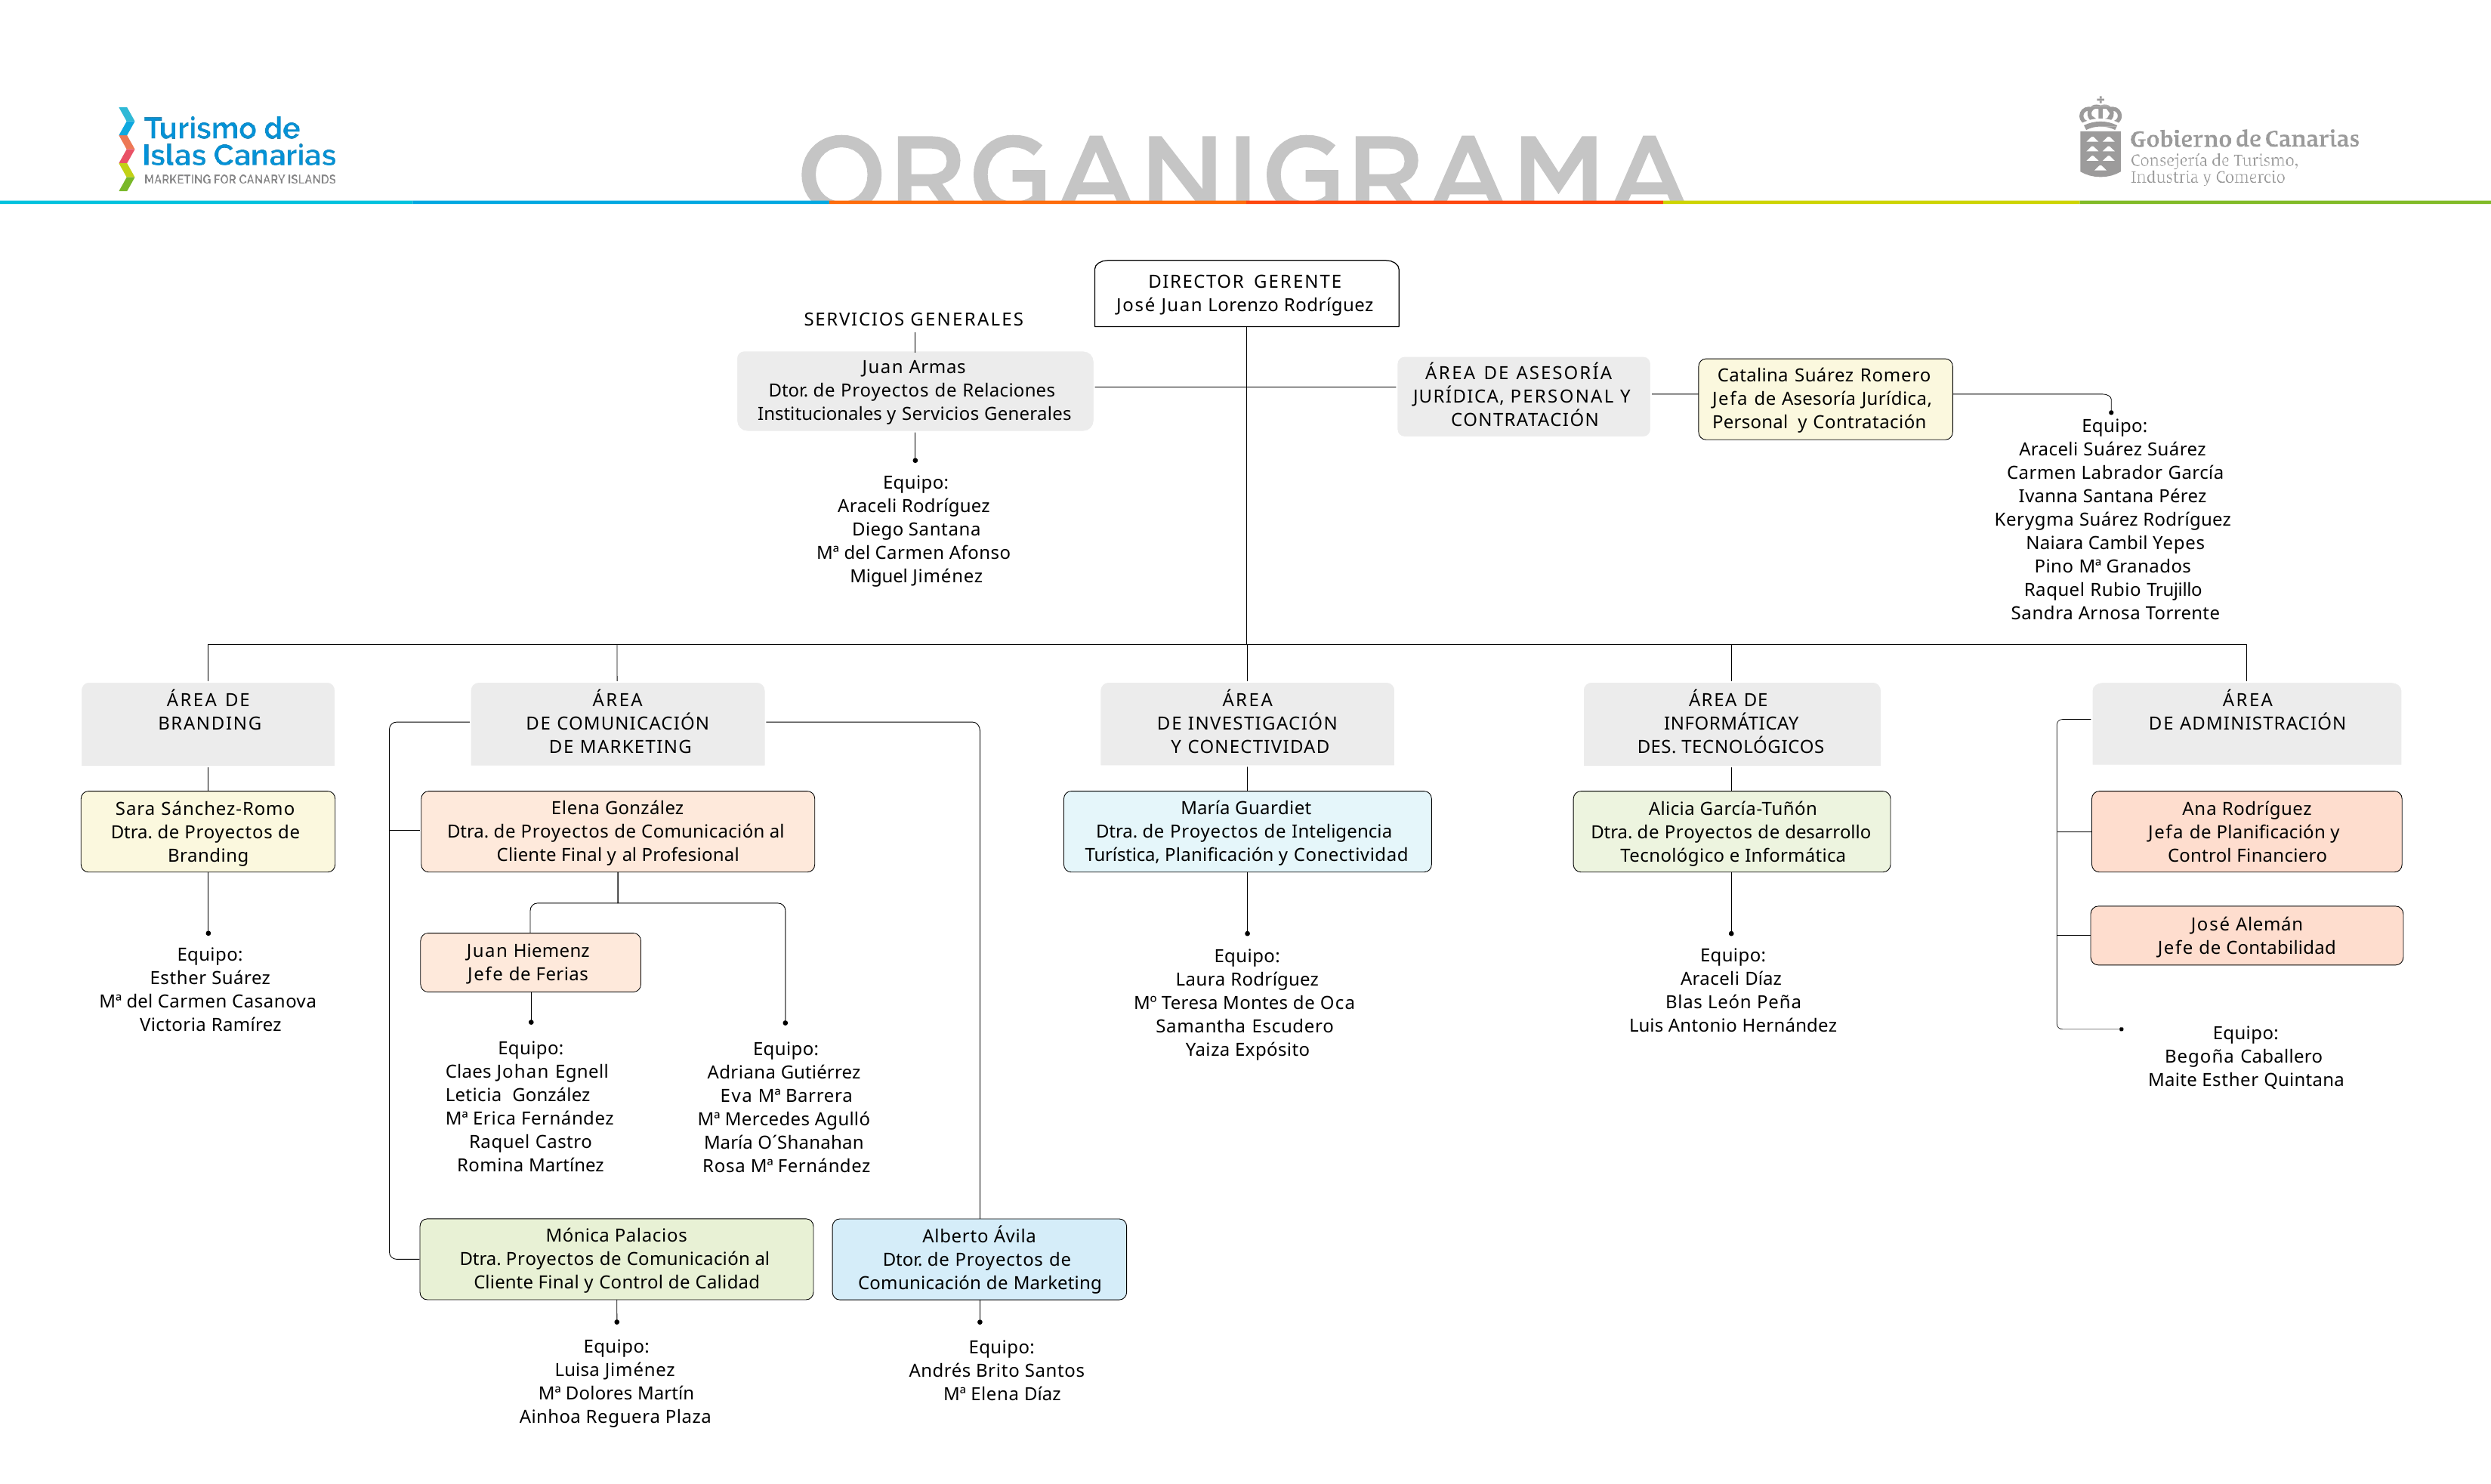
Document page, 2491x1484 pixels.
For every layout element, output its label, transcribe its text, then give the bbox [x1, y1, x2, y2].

text_box [1699, 359, 1946, 439]
text_box [2109, 410, 2114, 415]
text_box [529, 1020, 534, 1025]
text_box [421, 934, 640, 992]
text_box Sara Sánchez-Romo Dtra. de Proyectos de Branding [108, 794, 307, 868]
text_box [422, 792, 814, 872]
text_box [614, 1319, 620, 1325]
picture [256, 153, 263, 165]
text_box Equipo: Claes Johan Egnell Leticia González Mª Erica Fernández Raquel Castro Romina Martínez [443, 1033, 621, 1177]
text_box Equipo: Andrés Brito Santos Mª Elena Díaz [888, 1332, 1116, 1428]
text_box [0, 134, 2491, 229]
text_box Mónica Palacios Dtra. Proyectos de Comunicación al Cliente Final y Control de Calidad [454, 1220, 779, 1294]
text_box ÁREA DE INVESTIGACIÓN Y CONECTIVIDAD [1154, 684, 1341, 758]
text_box [471, 683, 764, 765]
text_box Alicia García-Tuñón Dtra. de Proyectos de desarrollo Tecnológico e Informática [1586, 794, 1880, 868]
text_box Equipo: Araceli Díaz Blas León Peña Luis Antonio Hernández [1623, 940, 1843, 1038]
text_box Juan Hiemenz Jefe de Ferias [465, 936, 596, 986]
text_box ÁREA DE COMUNICACIÓN DE MARKETING [523, 684, 713, 758]
picture [269, 126, 276, 135]
text_box ÁREA DE INFORMÁTICAY DES. TECNOLÓGICOS [1634, 684, 1829, 758]
text_box Elena González Dtra. de Proyectos de Comunicación al Cliente Final y al Profesional [441, 793, 794, 867]
text_box Equipo: Araceli Suárez Suárez Carmen Labrador García Ivanna Santana Pérez Kerygma Suárez Rodríguez Naiara Cambil Yepes Pino Mª Granados Raquel Rubio Trujillo Sandra Arnosa Torrente [1990, 411, 2239, 624]
text_box Equipo: Laura Rodríguez Mº Teresa Montes de Oca Samantha Escudero Yaiza Expósito [1131, 940, 1363, 1061]
text_box [82, 792, 335, 872]
text_box [2079, 104, 2122, 123]
text_box [1398, 357, 1650, 436]
text_box [2091, 907, 2403, 964]
text_box [977, 1319, 983, 1325]
text_box ÁREA DE ASESORÍA JURÍDICA, PERSONAL Y CONTRATACIÓN [1409, 358, 1635, 432]
text_box [2092, 792, 2401, 872]
text_box [833, 1220, 1126, 1299]
picture [144, 116, 335, 165]
text_box [119, 107, 135, 192]
text_box Equipo: Luisa Jiménez Mª Dolores Martín Ainhoa Reguera Plaza [517, 1331, 718, 1429]
text_box SERVICIOS GENERALES [802, 306, 1029, 332]
picture [274, 158, 280, 162]
text_box [1584, 683, 1881, 766]
text_box Alberto Ávila Dtor. de Proyectos de Comunicación de Marketing [853, 1221, 1107, 1295]
text_box ÁREA DE BRANDING [156, 684, 264, 757]
picture [145, 174, 335, 184]
text_box ÁREA DE ADMINISTRACIÓN [2146, 684, 2350, 735]
text_box Catalina Suárez Romero Jefa de Asesoría Jurídica, Personal y Contratación [1711, 360, 1954, 491]
text_box DIRECTOR GERENTE José Juan Lorenzo Rodríguez [1109, 266, 1381, 316]
picture [310, 158, 316, 162]
text_box Ana Rodríguez Jefa de Planificación y Control Financiero [2145, 794, 2349, 868]
text_box [82, 683, 335, 766]
text_box Juan Armas Dtor. de Proyectos de Relaciones Institucionales y Servicios Generales [751, 352, 1078, 426]
text_box [2080, 121, 2121, 177]
text_box María Guardiet Dtra. de Proyectos de Inteligencia Turística, Planificación y Conectividad [1076, 793, 1418, 867]
text_box [1101, 683, 1394, 765]
text_box Equipo: Begoña Caballero Maite Esther Quintana [2144, 1018, 2347, 1092]
text_box [2097, 96, 2104, 103]
text_box [421, 1220, 813, 1299]
text_box Equipo: Araceli Rodríguez Diego Santana Mª del Carmen Afonso Miguel Jiménez [813, 467, 1018, 588]
text_box [1064, 792, 1431, 872]
text_box José Alemán Jefe de Contabilidad [2153, 909, 2341, 960]
text_box [738, 352, 1093, 430]
text_box [1574, 792, 1890, 872]
picture [2131, 129, 2359, 186]
text_box Equipo: Adriana Gutiérrez Eva Mª Barrera Mª Mercedes Agulló María O´Shanahan Rosa Mª Fernández [695, 1034, 877, 1177]
text_box [912, 458, 918, 463]
text_box [2093, 683, 2401, 764]
text_box [1245, 930, 1250, 936]
text_box [782, 1020, 789, 1026]
text_box Equipo: Esther Suárez Mª del Carmen Casanova Victoria Ramírez [97, 939, 324, 1037]
